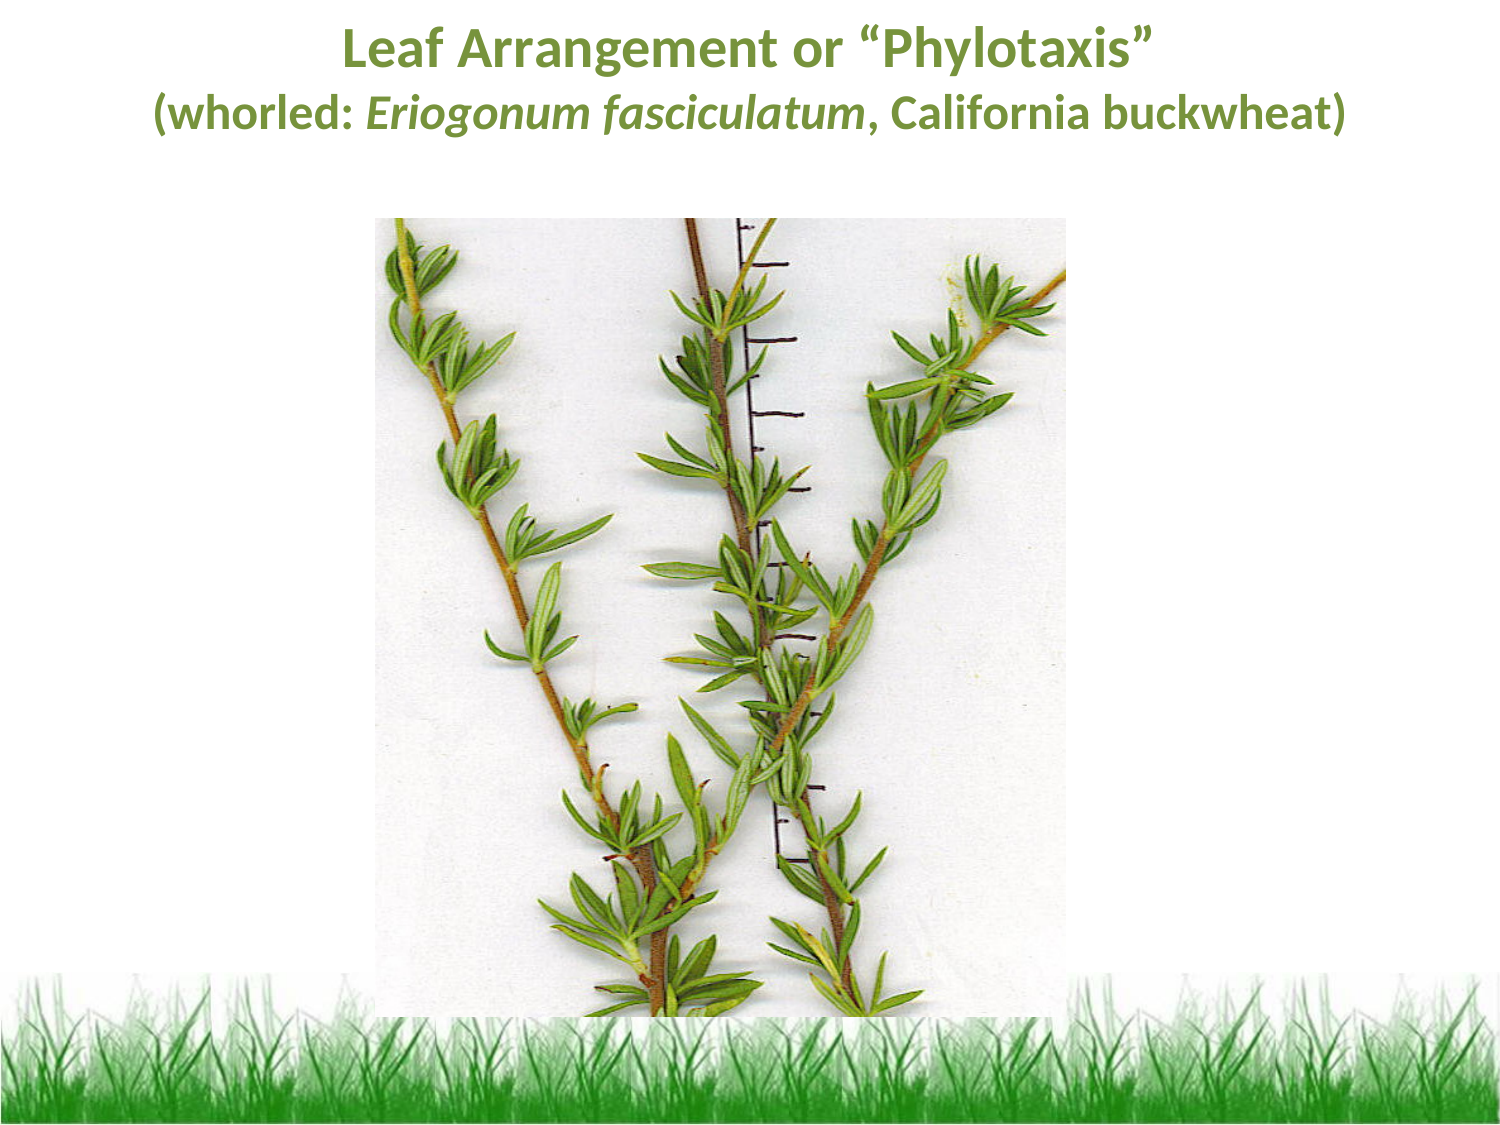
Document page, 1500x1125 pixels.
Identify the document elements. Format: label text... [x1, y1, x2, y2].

title Leaf Arrangement or “Phylotaxis” (whorled: Eriogonum fasciculatum, California buckwheat) [75, 0, 1425, 150]
picture [0, 218, 1500, 1125]
